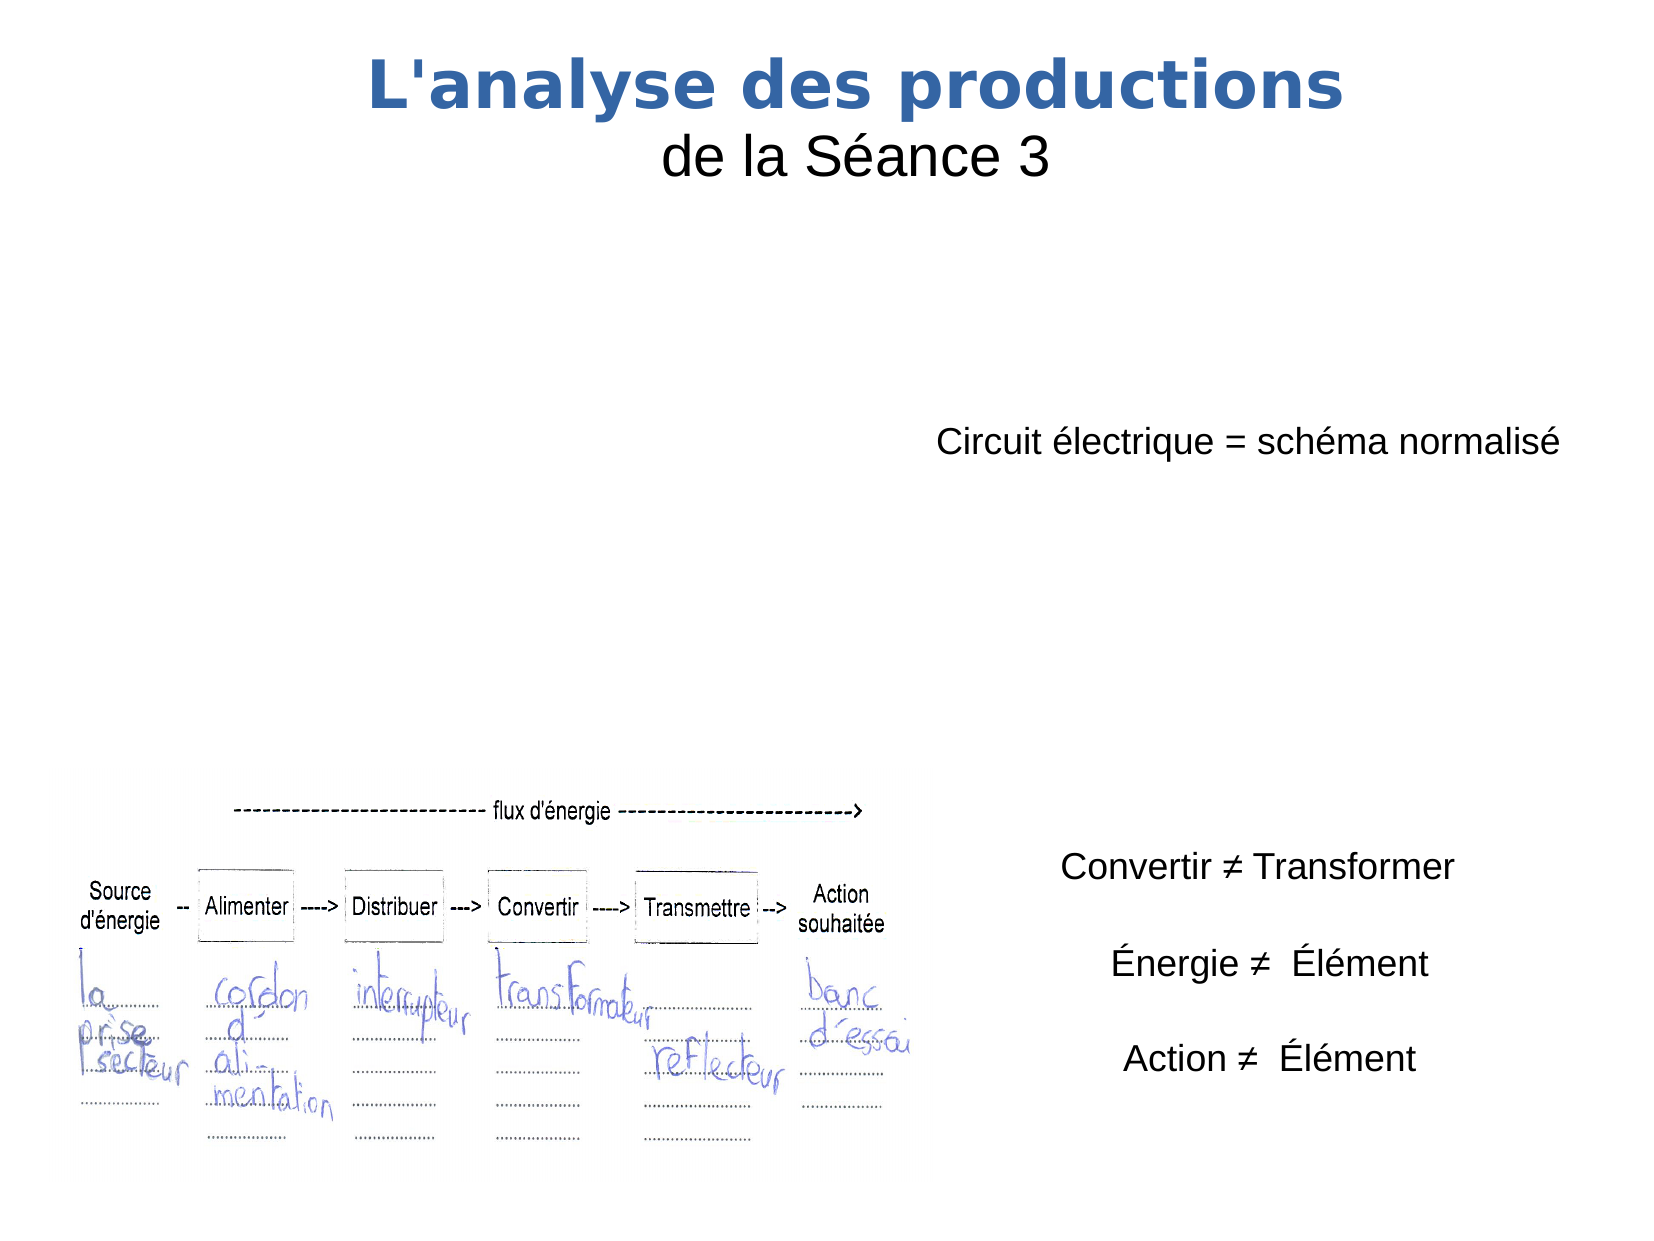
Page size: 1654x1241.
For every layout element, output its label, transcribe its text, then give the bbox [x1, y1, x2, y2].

text_box Énergie ≠ Élément [1015, 935, 1524, 993]
text_box Action ≠ Élément [1015, 1029, 1524, 1087]
title L'analyse des productions de la Séance 3 [342, 45, 1371, 189]
text_box Circuit électrique = schéma normalisé [921, 413, 1607, 471]
text_box Convertir ≠ Transformer [992, 838, 1524, 896]
picture [35, 224, 933, 1182]
